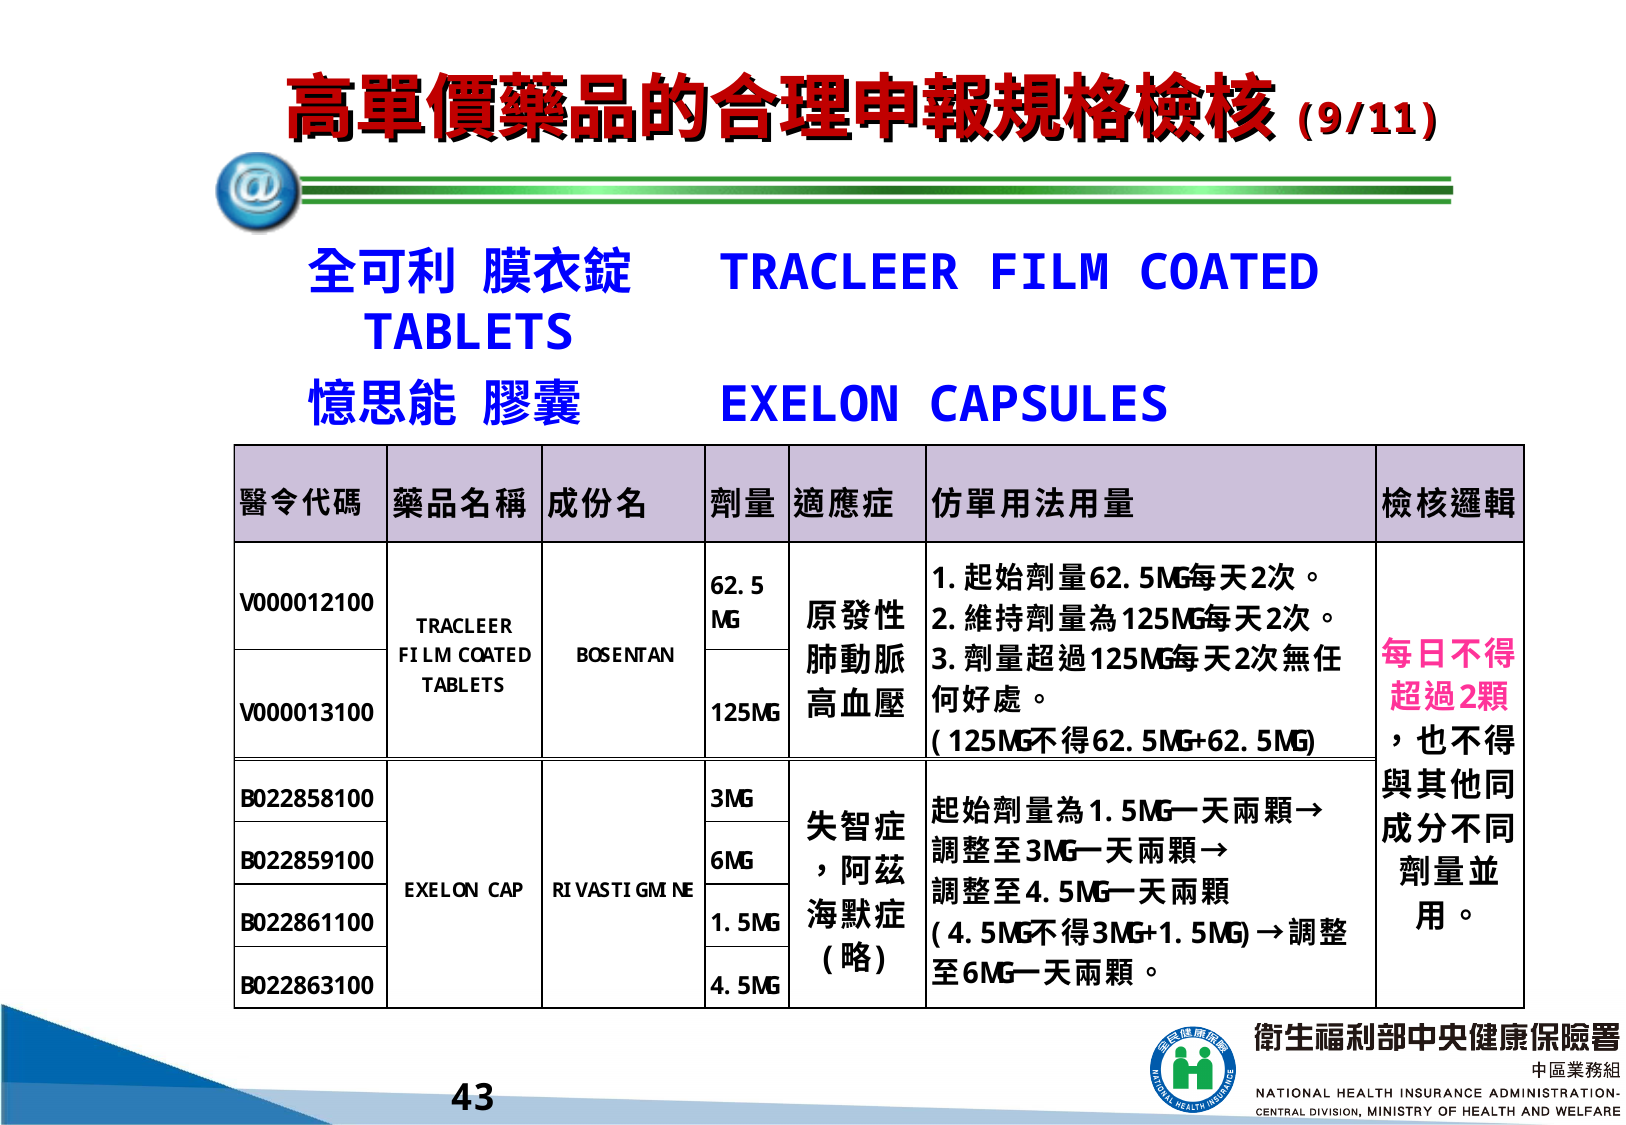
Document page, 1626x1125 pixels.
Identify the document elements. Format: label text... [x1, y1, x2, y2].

text_box [435, 1065, 815, 1125]
title 高單價藥品的合理申報規格檢核(9/11) [268, 10, 1562, 198]
picture [233, 444, 1527, 1010]
text_box 全可利 膜衣錠 TRACLEER FILM COATED TABLETS 憶思能 膠囊 EXELON CAPSULES [292, 231, 1451, 374]
